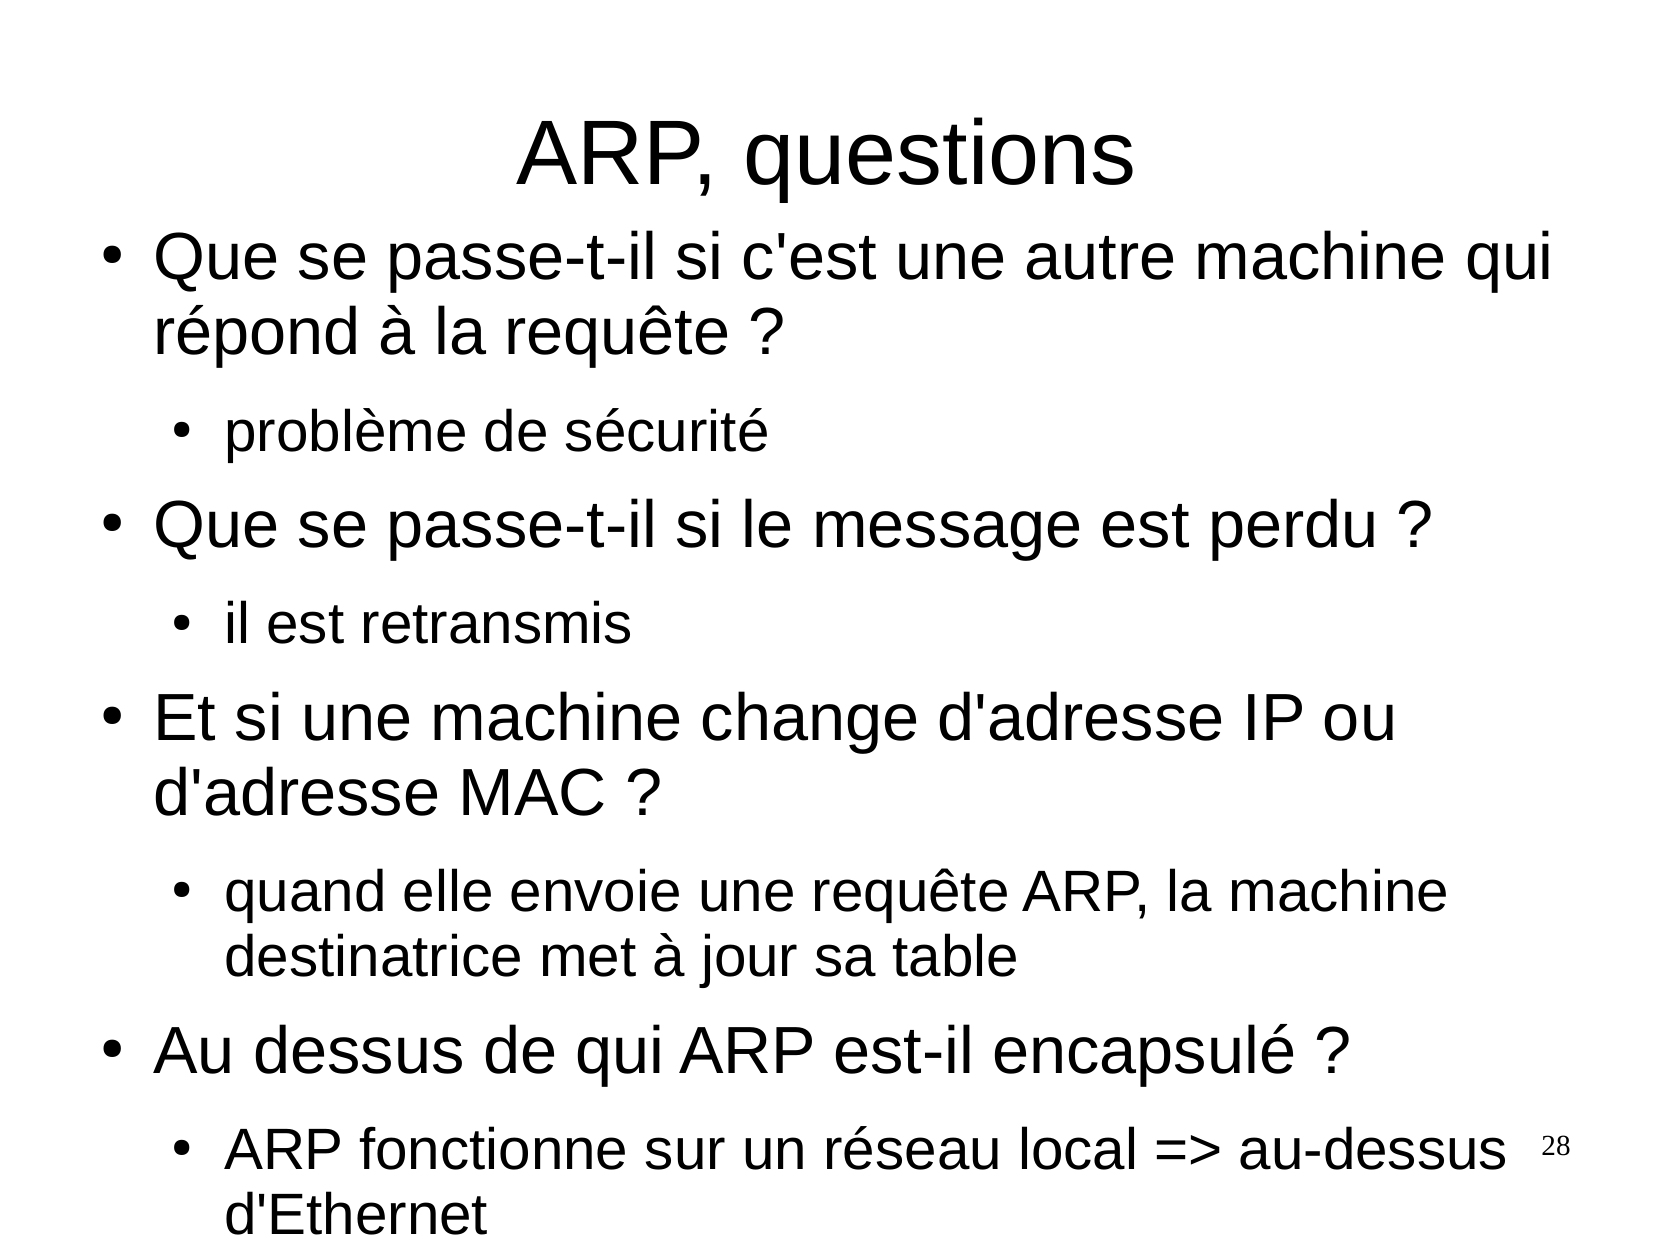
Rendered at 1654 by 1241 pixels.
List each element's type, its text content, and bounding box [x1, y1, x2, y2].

title ARP, questions [82, 49, 1571, 219]
list Que se passe-t-il si c'est une autre machine qui répond à la requête ? problème de sécurité Que se passe-t-il si le message est perdu ? il est retransmis Et si une machine change d'adresse IP ou d'adresse MAC ? quand elle envoie une requête ARP, la machine destinatrice met à jour sa table Au dessus de qui ARP est-il encapsulé ? ARP fonctionne sur un réseau local => au-dessus d'Ethernet [82, 219, 1571, 1241]
